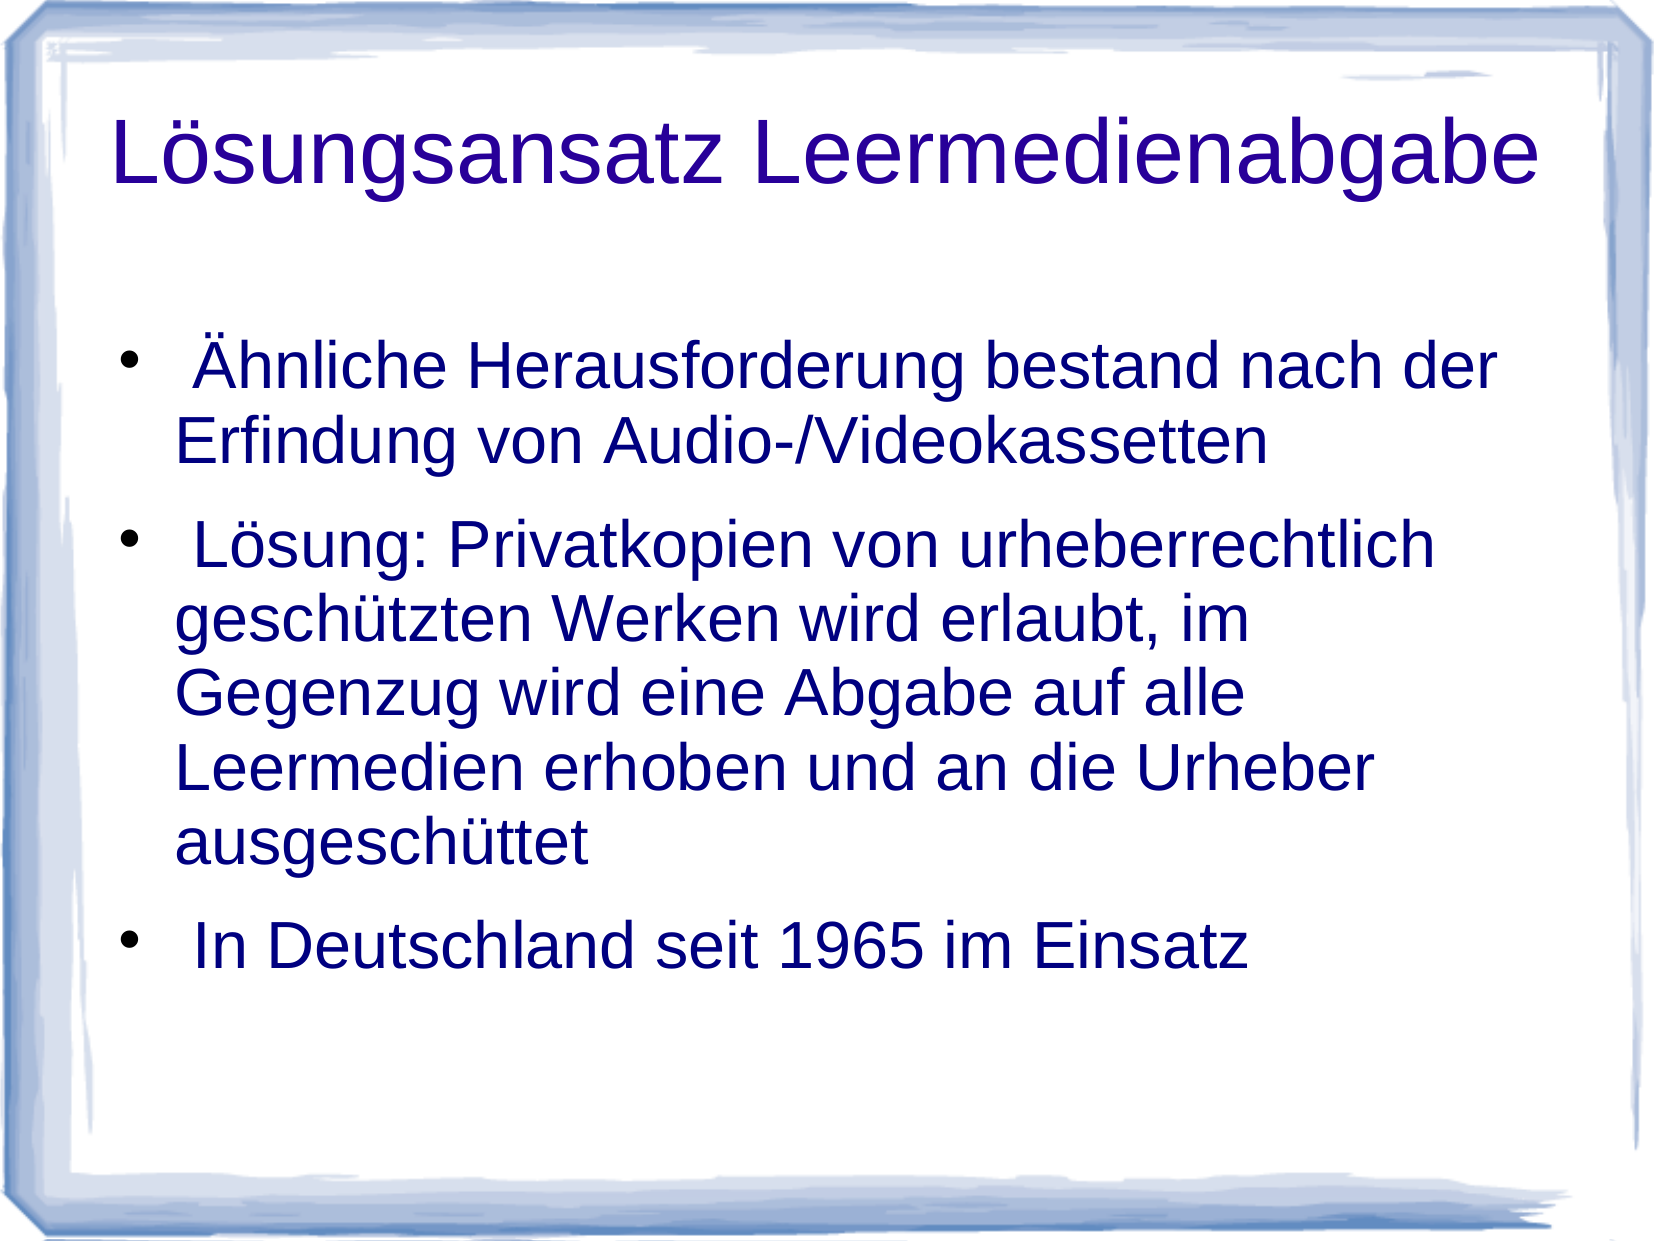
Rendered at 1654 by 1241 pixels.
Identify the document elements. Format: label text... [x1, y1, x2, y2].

picture [0, 0, 1654, 1241]
list Ähnliche Herausforderung bestand nach der Erfindung von Audio-/Videokassetten Lösung: Privatkopien von urheberrechtlich geschützten Werken wird erlaubt, im Gegenzug wird eine Abgabe auf alle Leermedien erhoben und an die Urheber ausgeschüttet In Deutschland seit 1965 im Einsatz [118, 324, 1571, 1004]
title Lösungsansatz Leermedienabgabe [82, 49, 1571, 257]
